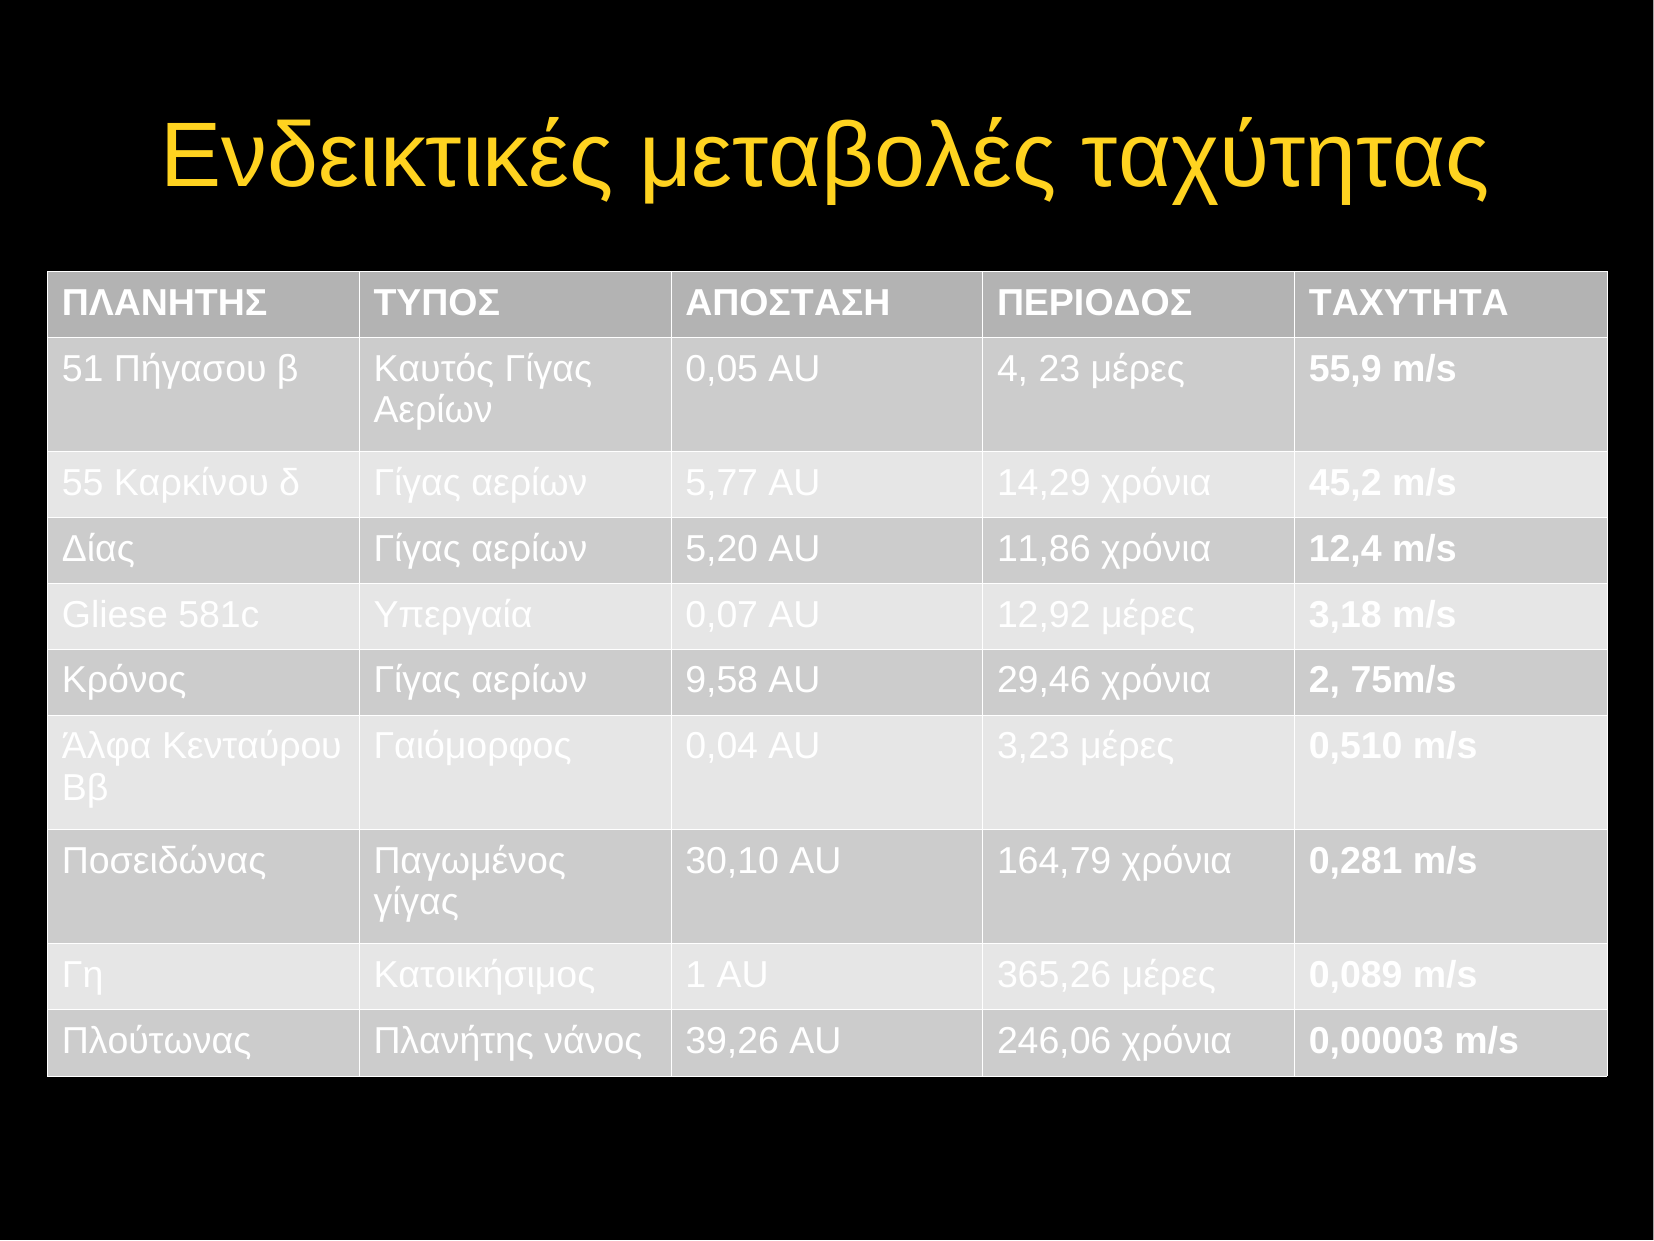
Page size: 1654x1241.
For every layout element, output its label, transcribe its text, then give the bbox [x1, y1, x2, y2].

table_cell 5,20 AU [672, 518, 982, 583]
table_header ΤΑΧΥΤΗΤΑ [1295, 272, 1607, 337]
table_cell 0,510 m/s [1295, 716, 1607, 829]
table_cell 0,281 m/s [1295, 830, 1607, 943]
table_cell 5,77 AU [672, 452, 982, 517]
table_cell 51 Πήγασου β [48, 338, 359, 451]
table_cell 365,26 μέρες [983, 944, 1294, 1009]
table_cell Ποσειδώνας [48, 830, 359, 943]
table_cell 55 Καρκίνου δ [48, 452, 359, 517]
table_header ΤΥΠΟΣ [360, 272, 671, 337]
table_header ΑΠΟΣΤΑΣΗ [672, 272, 982, 337]
table_cell 39,26 AU [672, 1010, 982, 1076]
table_cell 246,06 χρόνια [983, 1010, 1294, 1076]
table_cell 12,4 m/s [1295, 518, 1607, 583]
table_cell 45,2 m/s [1295, 452, 1607, 517]
table_cell 0,04 AU [672, 716, 982, 829]
table_cell Πλανήτης νάνος [360, 1010, 671, 1076]
table_cell 0,05 AU [672, 338, 982, 451]
table_cell Γίγας αερίων [360, 650, 671, 715]
table_cell Δίας [48, 518, 359, 583]
table_cell Κατοικήσιμος [360, 944, 671, 1009]
table_cell Γίγας αερίων [360, 518, 671, 583]
table_cell Γη [48, 944, 359, 1009]
table_cell Παγωμένος γίγας [360, 830, 671, 943]
table_cell 9,58 AU [672, 650, 982, 715]
table_cell 0,07 AU [672, 584, 982, 649]
table_cell 2, 75m/s [1295, 650, 1607, 715]
table_cell 14,29 χρόνια [983, 452, 1294, 517]
table_header ΠΛΑΝΗΤΗΣ [48, 272, 359, 337]
table_cell 3,23 μέρες [983, 716, 1294, 829]
table_cell Γίγας αερίων [360, 452, 671, 517]
title Ενδεικτικές μεταβολές ταχύτητας [82, 49, 1571, 257]
table_cell 30,10 AU [672, 830, 982, 943]
table_cell 164,79 χρόνια [983, 830, 1294, 943]
table_cell 1 AU [672, 944, 982, 1009]
table_cell 55,9 m/s [1295, 338, 1607, 451]
table_cell Γαιόμορφος [360, 716, 671, 829]
table_cell Υπεργαία [360, 584, 671, 649]
table_cell Άλφα Κενταύρου Ββ [48, 716, 359, 829]
table_cell 11,86 χρόνια [983, 518, 1294, 583]
table_header ΠΕΡΙΟΔΟΣ [983, 272, 1294, 337]
table_cell 0,089 m/s [1295, 944, 1607, 1009]
table_cell 12,92 μέρες [983, 584, 1294, 649]
table_cell Gliese 581c [48, 584, 359, 649]
table_cell 0,00003 m/s [1295, 1010, 1607, 1076]
table_cell Κρόνος [48, 650, 359, 715]
table_cell Πλούτωνας [48, 1010, 359, 1076]
table_cell 29,46 χρόνια [983, 650, 1294, 715]
table_cell 4, 23 μέρες [983, 338, 1294, 451]
table_cell 3,18 m/s [1295, 584, 1607, 649]
table_cell Καυτός Γίγας Αερίων [360, 338, 671, 451]
